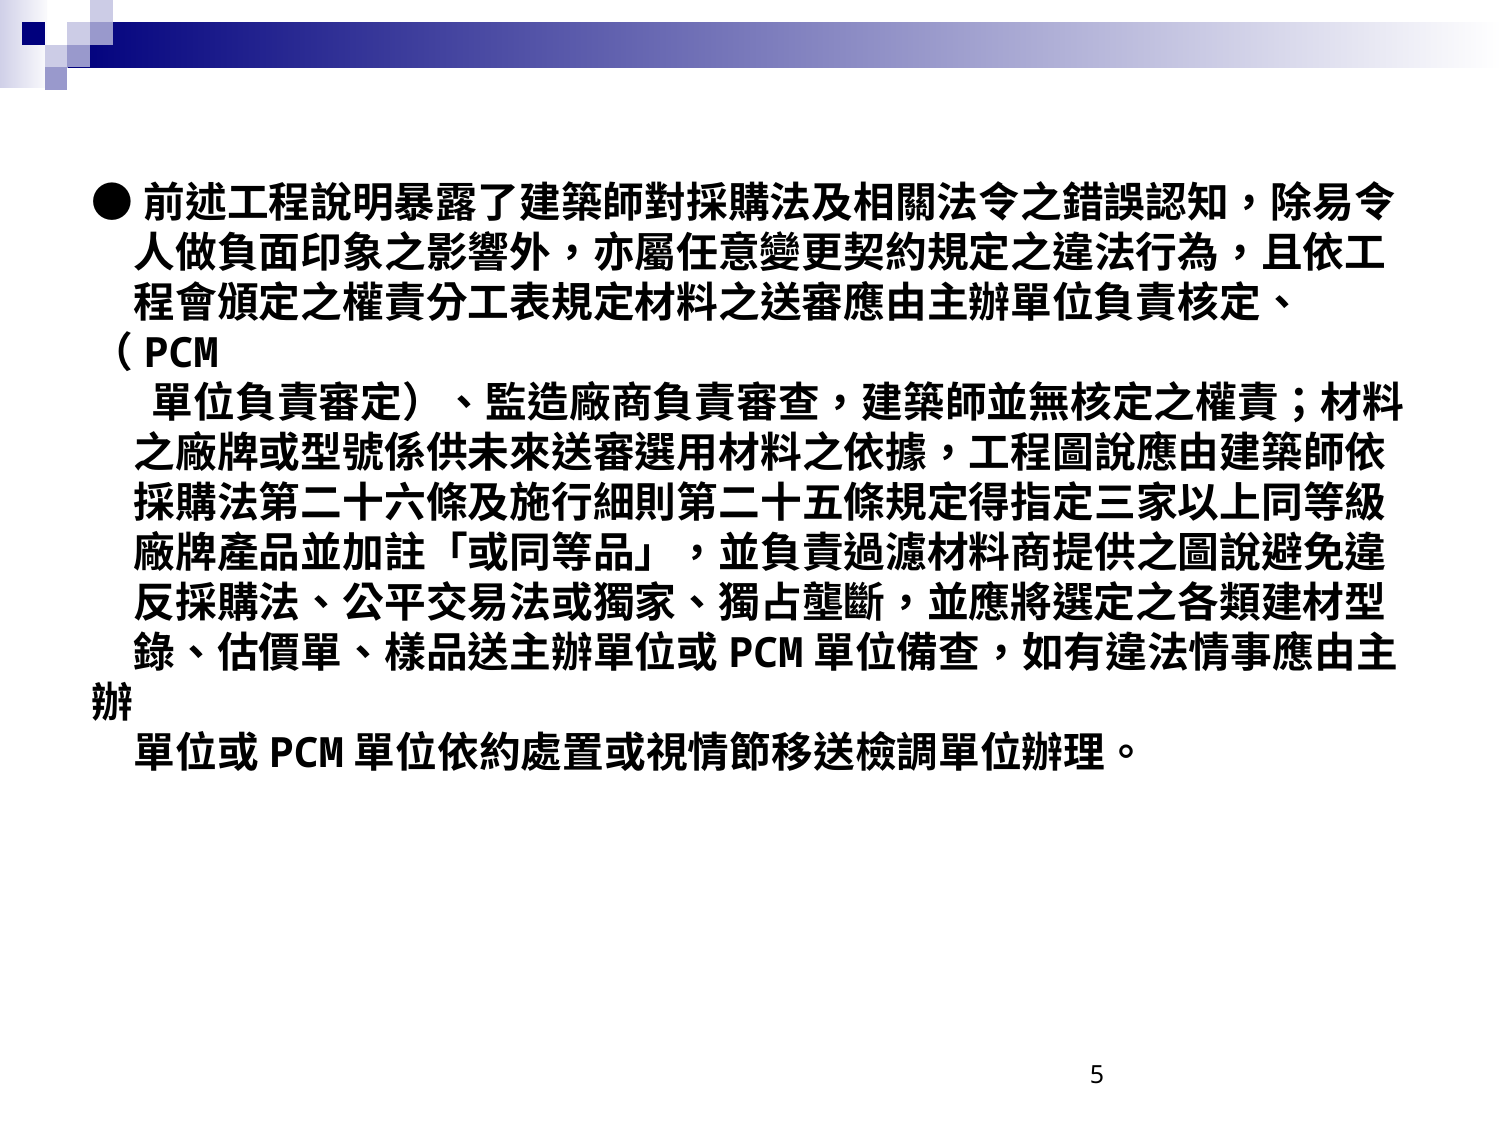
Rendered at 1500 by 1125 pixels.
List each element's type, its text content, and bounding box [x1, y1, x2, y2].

text_box [1074, 1025, 1426, 1101]
text_box ●前述工程說明暴露了建築師對採購法及相關法令之錯誤認知，除易令 人做負面印象之影響外，亦屬任意變更契約規定之違法行為，且依工 程會頒定之權責分工表規定材料之送審應由主辦單位負責核定、（PCM 單位負責審定）、監造廠商負責審查，建築師並無核定之權責；材料 之廠牌或型號係供未來送審選用材料之依據，工程圖說應由建築師依 採購法第二十六條及施行細則第二十五條規定得指定三家以上同等級 廠牌產品並加註「或同等品」，並負責過濾材料商提供之圖說避免違 反採購法、公平交易法或獨家、獨占壟斷，並應將選定之各類建材型 錄、估價單、樣品送主辦單位或PCM單位備查，如有違法情事應由主辦 單位或PCM單位依約處置或視情節移送檢調單位辦理。 [77, 63, 1423, 1008]
